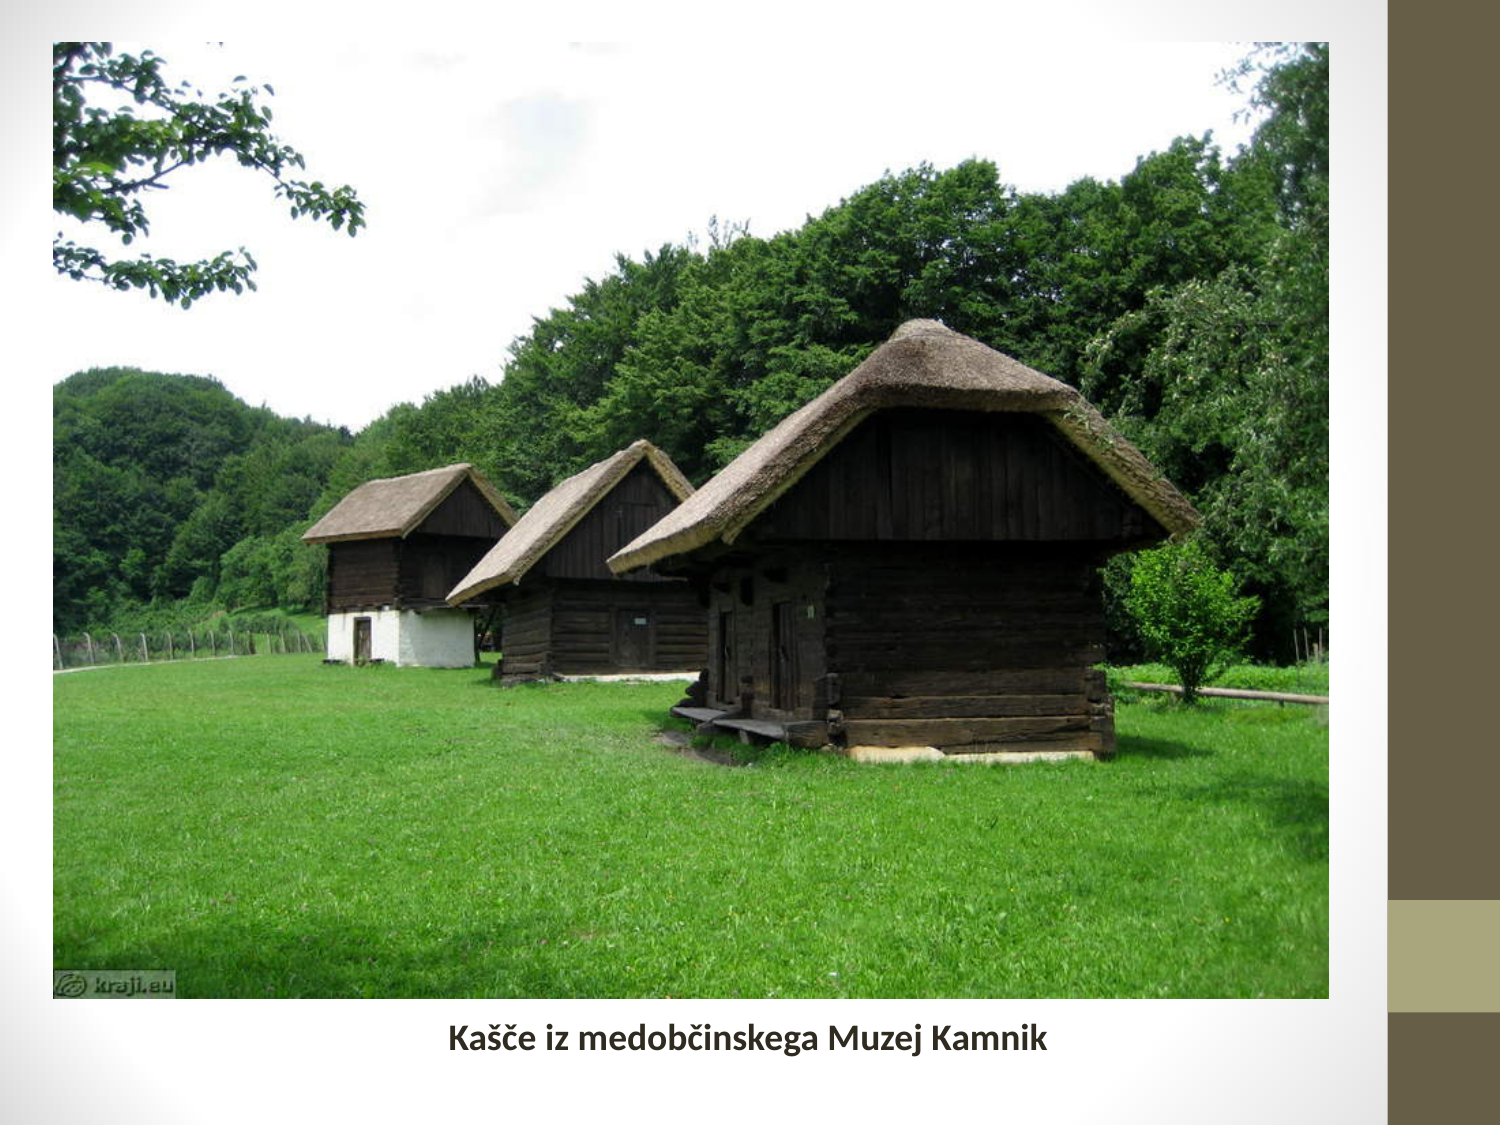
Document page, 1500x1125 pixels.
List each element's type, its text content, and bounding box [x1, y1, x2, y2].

picture [0, 0, 1387, 1125]
text_box Kašče iz medobčinskega Muzej Kamnik [433, 1005, 1064, 1066]
